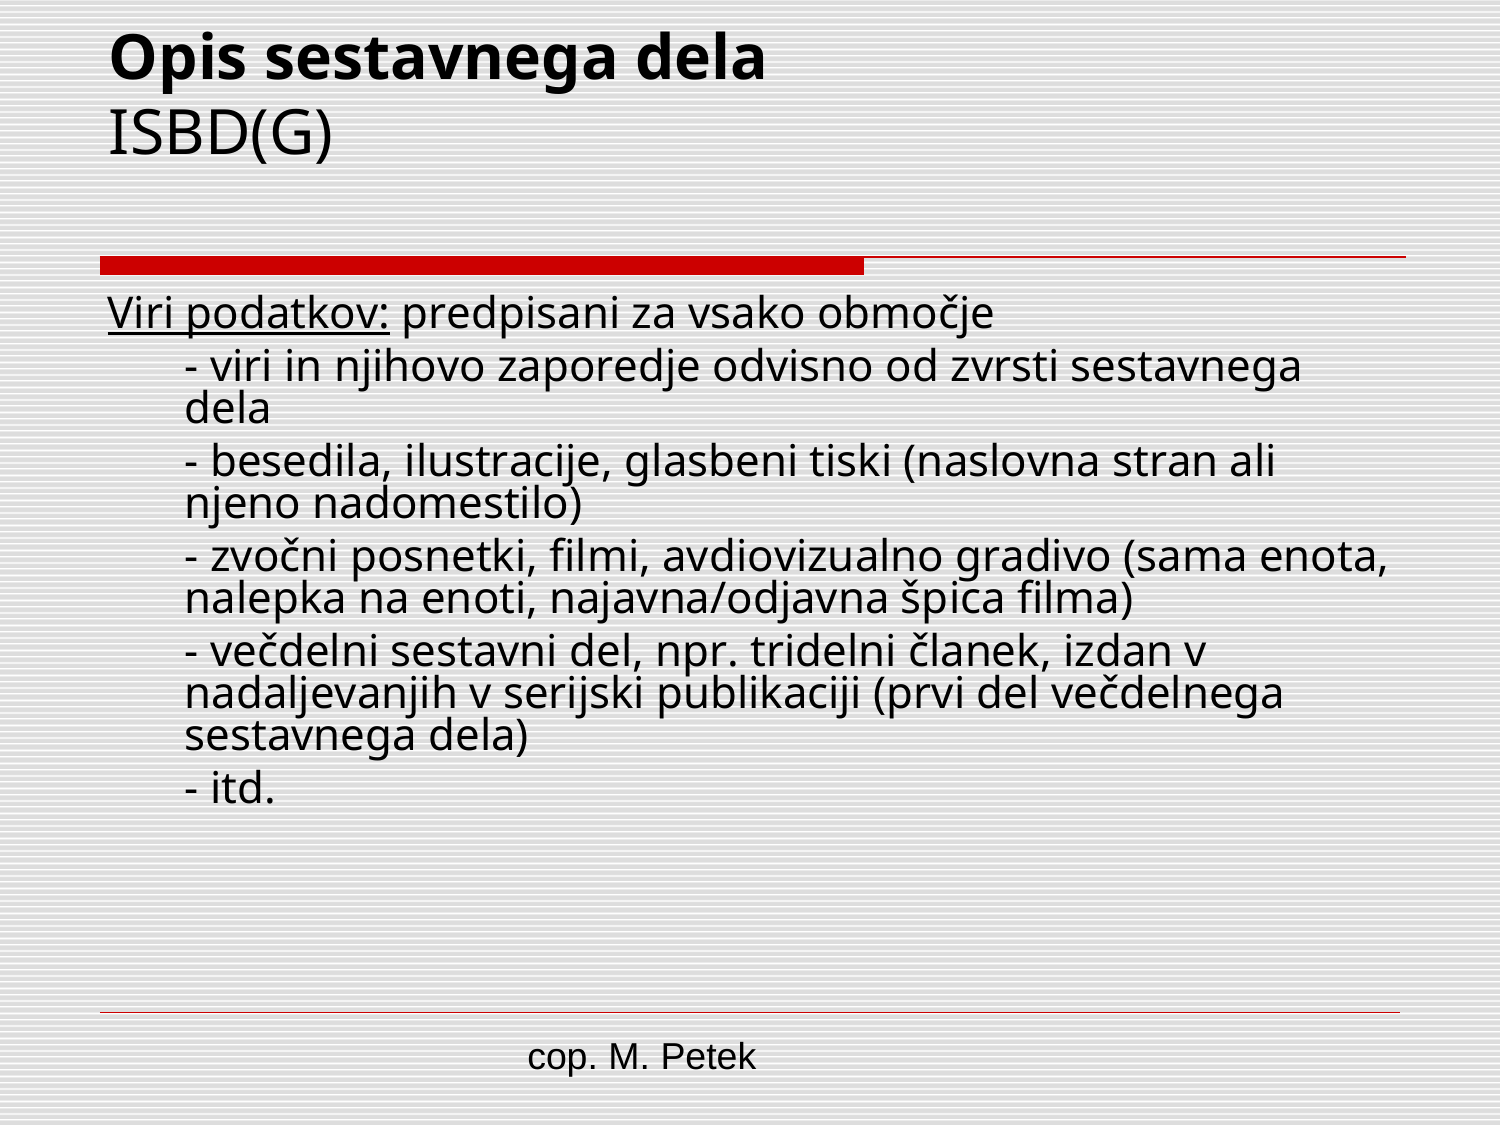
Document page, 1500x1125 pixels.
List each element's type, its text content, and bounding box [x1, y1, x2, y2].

picture [0, 0, 1500, 1125]
title Opis sestavnega dela ISBD(G) [94, 9, 1371, 250]
list Viri podatkov: predpisani za vsako območje - viri in njihovo zaporedje odvisno od zvrsti sestavnega dela - besedila, ilustracije, glasbeni tiski (naslovna stran ali njeno nadomestilo) - zvočni posnetki, filmi, avdiovizualno gradivo (sama enota, nalepka na enoti, najavna/odjavna špica filma) - večdelni sestavni del, npr. tridelni članek, izdan v nadaljevanjih v serijski publikaciji (prvi del večdelnega sestavnega dela) - itd. [92, 287, 1406, 988]
